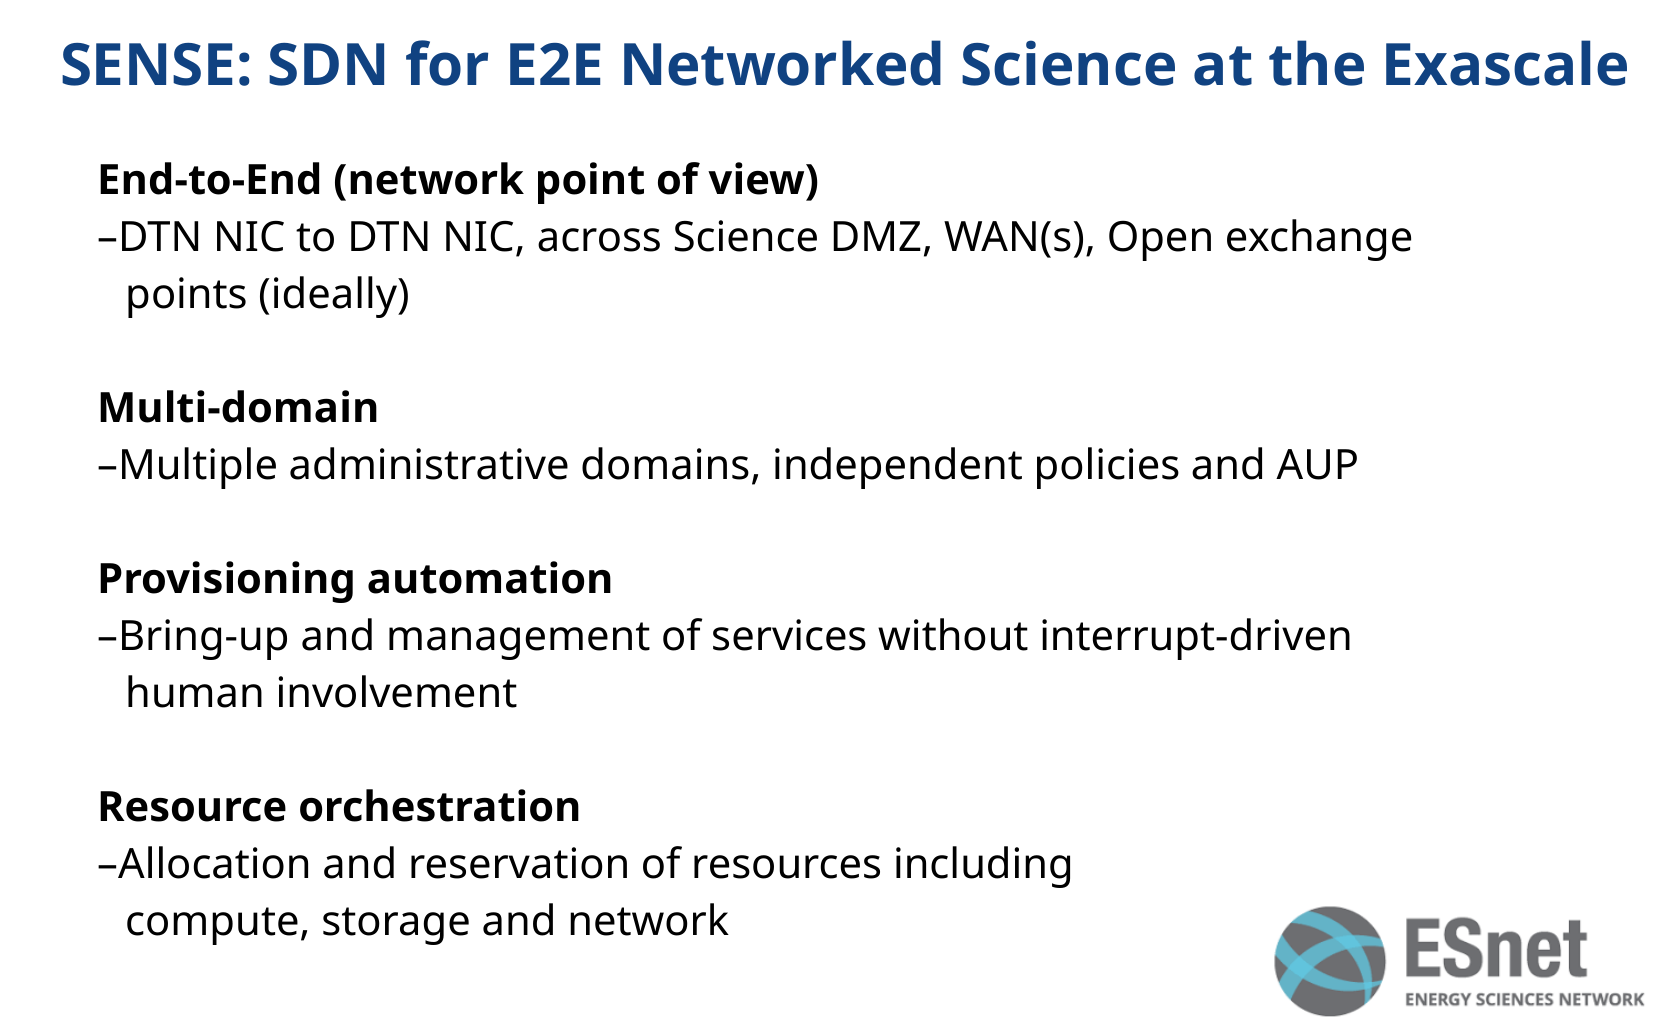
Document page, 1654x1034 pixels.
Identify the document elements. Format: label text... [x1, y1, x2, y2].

picture [1270, 881, 1652, 1034]
text_box End-to-End (network point of view) –DTN NIC to DTN NIC, across Science DMZ, WAN(s), Open exchange points (ideally) Multi-domain –Multiple administrative domains, independent policies and AUP Provisioning automation –Bring-up and management of services without interrupt-driven human involvement Resource orchestration –Allocation and reservation of resources including compute, storage and network [82, 142, 1496, 1034]
title SENSE: SDN for E2E Networked Science at the Exascale [60, 0, 1639, 158]
